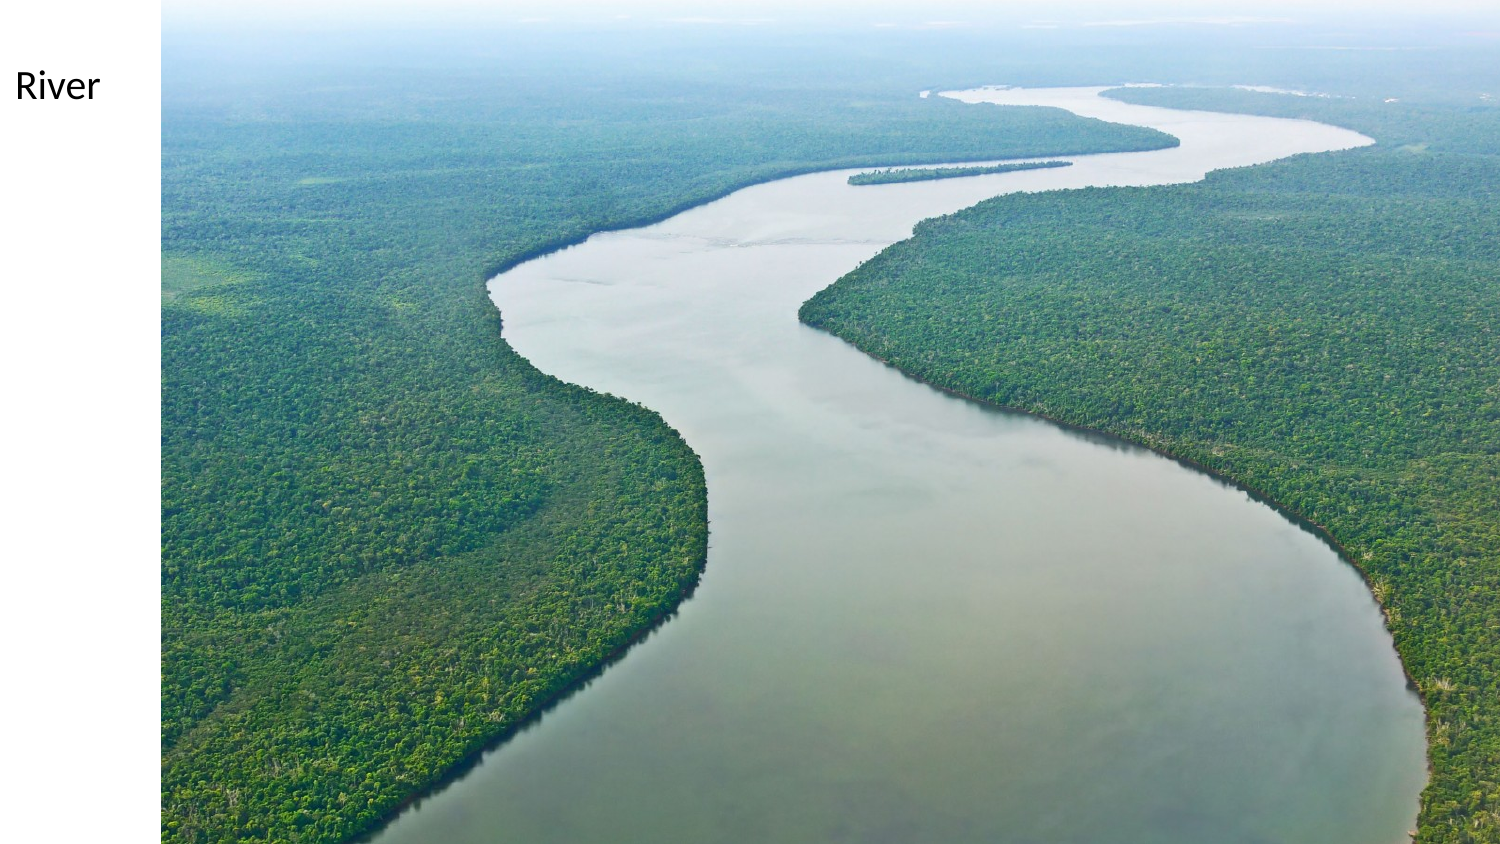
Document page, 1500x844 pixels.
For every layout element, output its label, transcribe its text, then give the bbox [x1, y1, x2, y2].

picture [161, 0, 1500, 844]
text_box River [0, 0, 161, 469]
